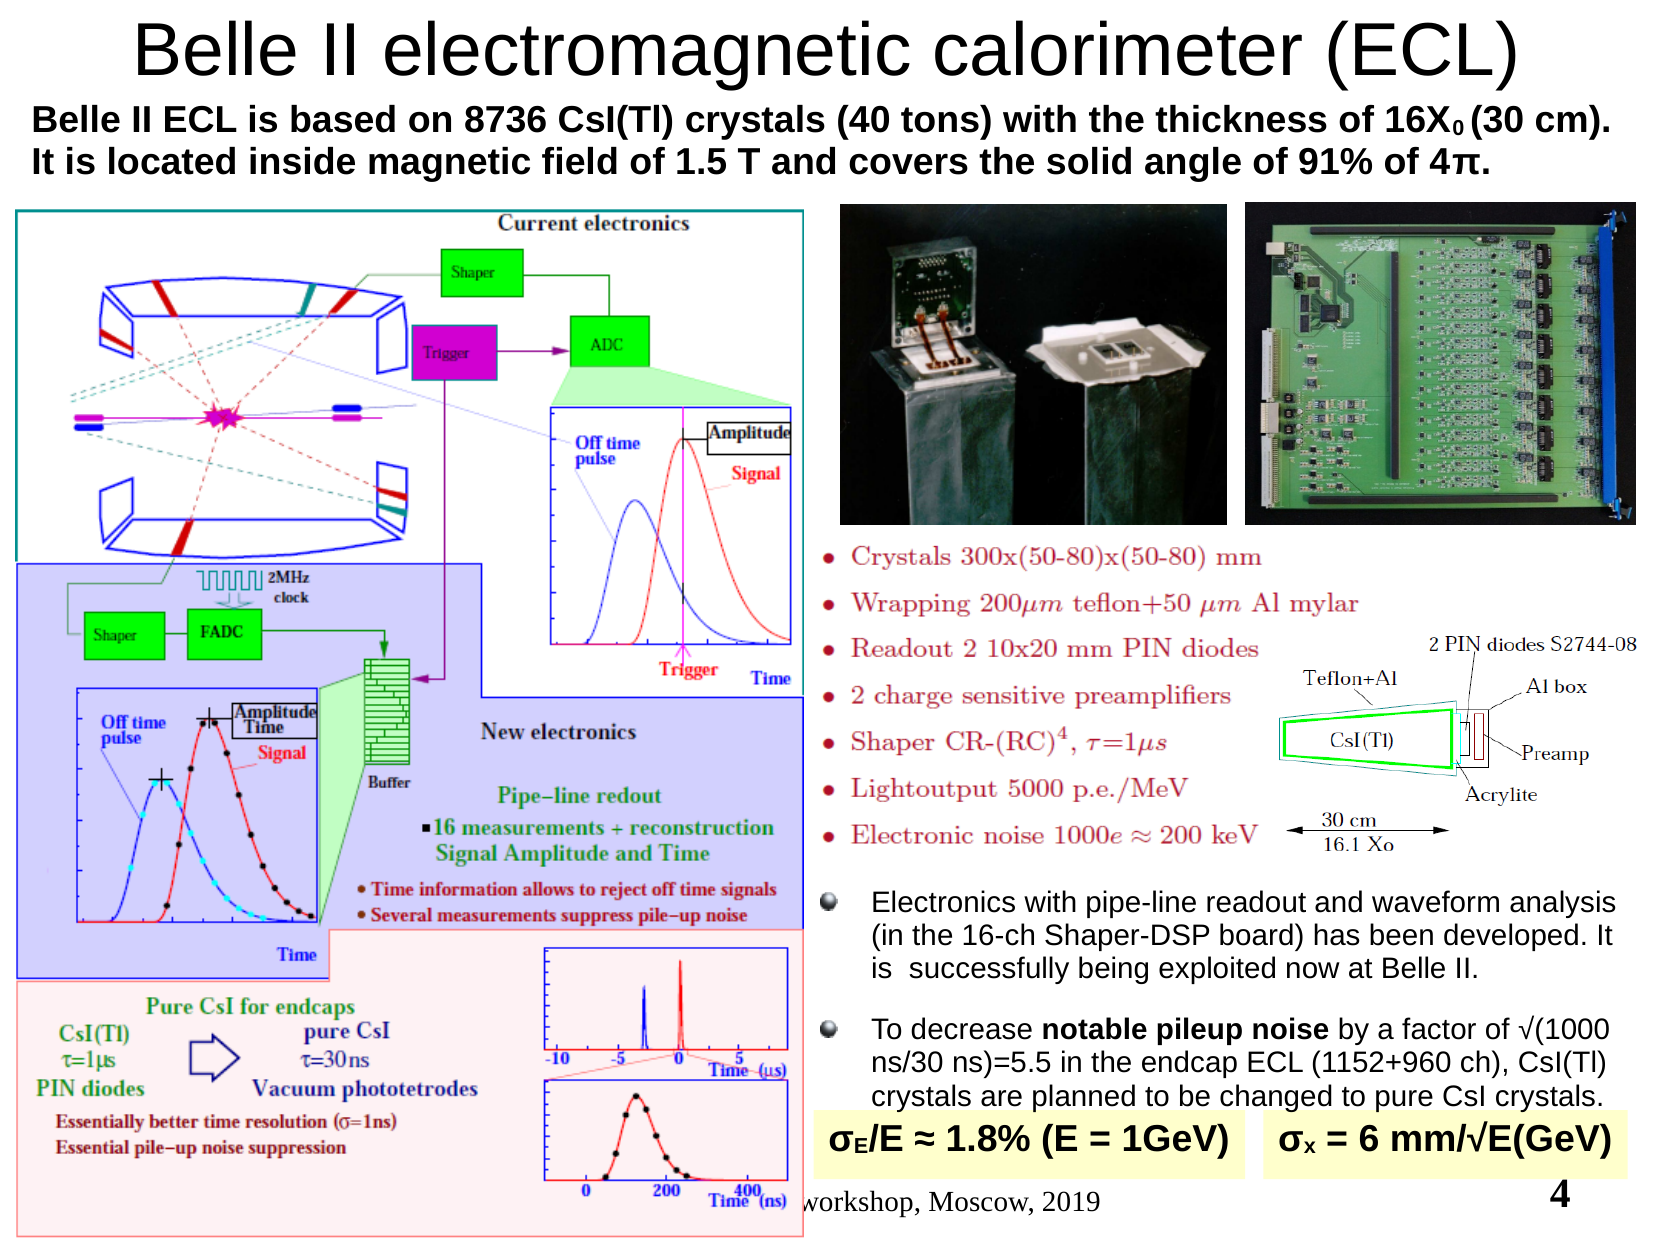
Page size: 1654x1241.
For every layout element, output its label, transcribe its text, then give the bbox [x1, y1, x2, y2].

picture [15, 208, 804, 1239]
text_box σx = 6 mm/√E(GeV) [1263, 1141, 1628, 1180]
list Electronics with pipe-line readout and waveform analysis (in the 16-ch Shaper-DSP board) has been developed. It is successfully being exploited now at Belle II. To decrease notable pileup noise by a factor of √(1000 ns/30 ns)=5.5 in the endcap ECL (1152+960 ch), CsI(Tl) crystals are planned to be changed to pure CsI crystals. [803, 885, 1636, 1141]
text_box σE/E ≈ 1.8% (E = 1GeV) [813, 1141, 1246, 1180]
picture [840, 204, 1227, 526]
picture [810, 541, 1639, 856]
picture [1245, 202, 1636, 526]
title Belle II electromagnetic calorimeter (ECL) [82, 7, 1571, 92]
text_box Belle II ECL is based on 8736 CsI(Tl) crystals (40 tons) with the thickness of 16X0 (30 cm). It is located inside magnetic field of 1.5 T and covers the solid angle of 91% of 4π. [16, 90, 1648, 203]
